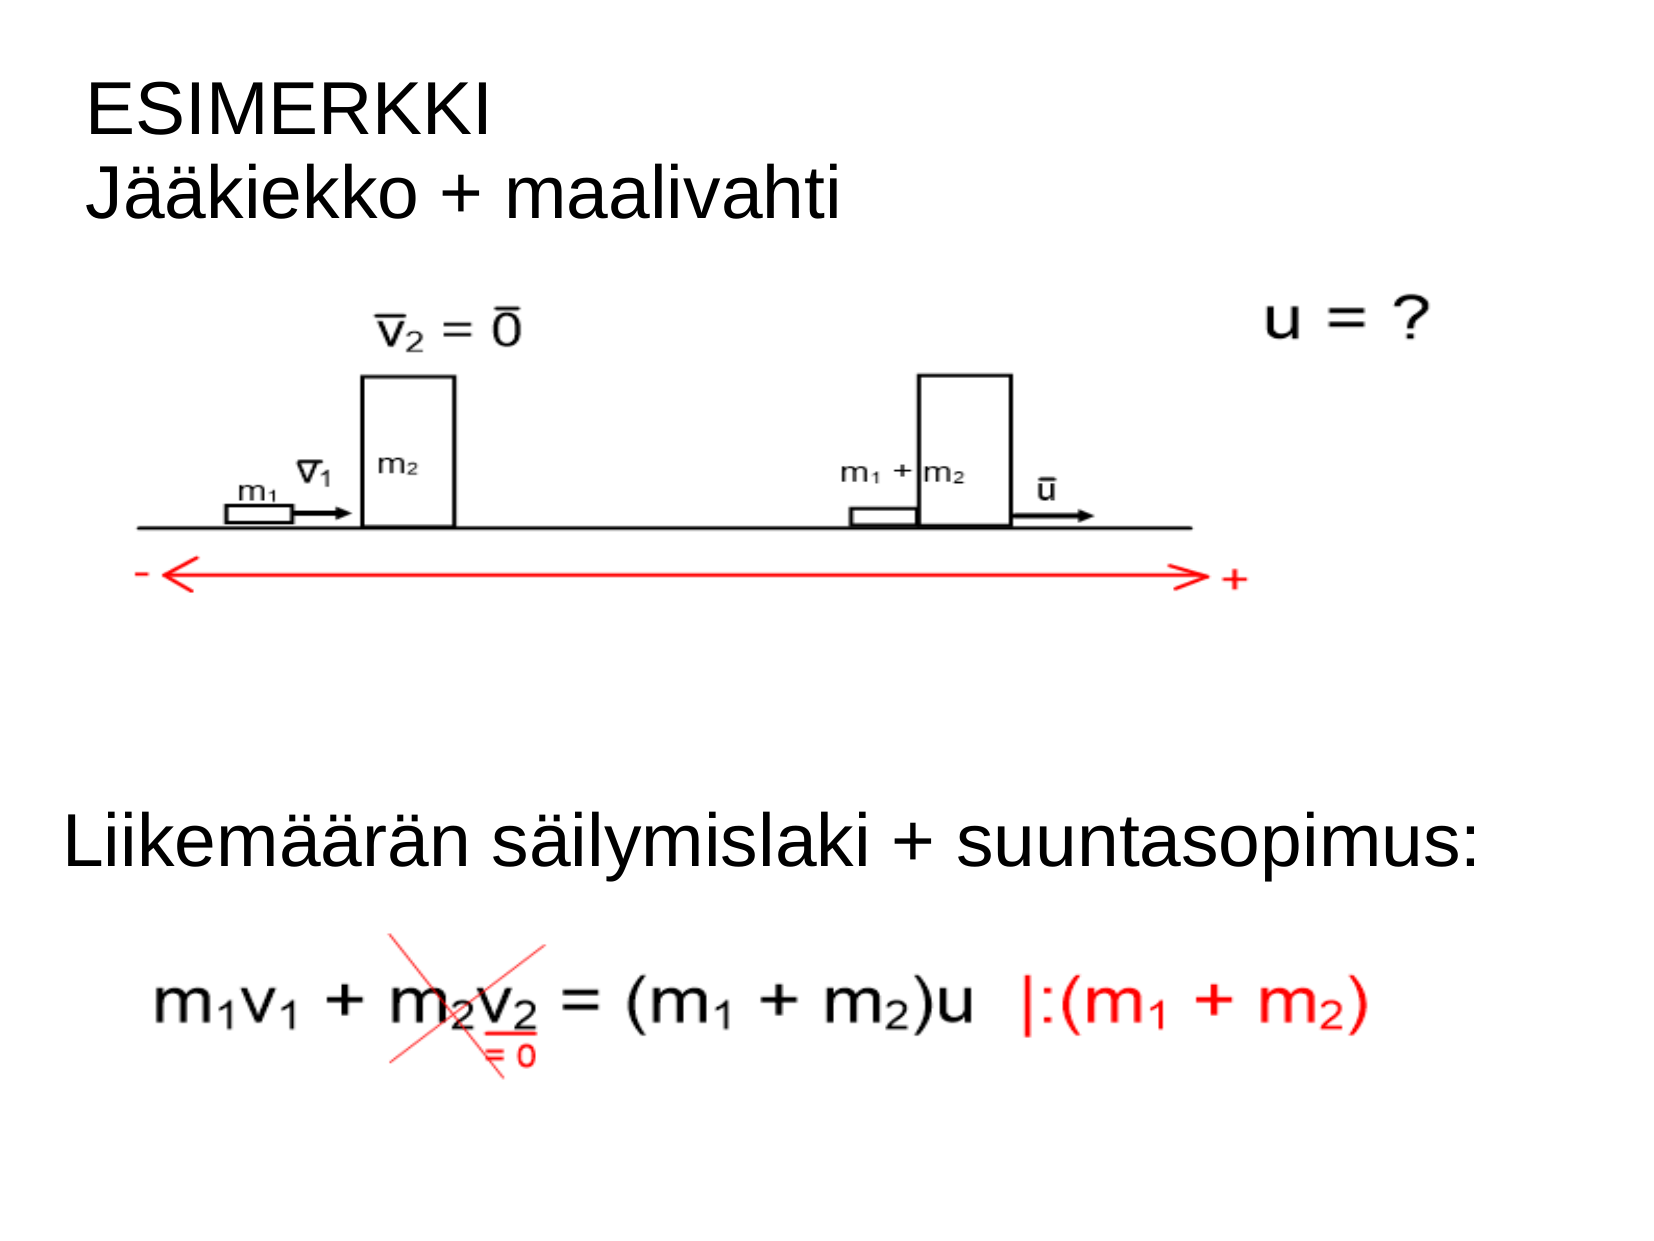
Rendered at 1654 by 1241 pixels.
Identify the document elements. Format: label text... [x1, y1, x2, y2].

text_box Liikemäärän säilymislaki + suuntasopimus: [47, 791, 1571, 910]
text_box ESIMERKKI Jääkiekko + maalivahti [70, 59, 998, 248]
picture [23, 248, 1562, 642]
picture [94, 897, 1426, 1104]
